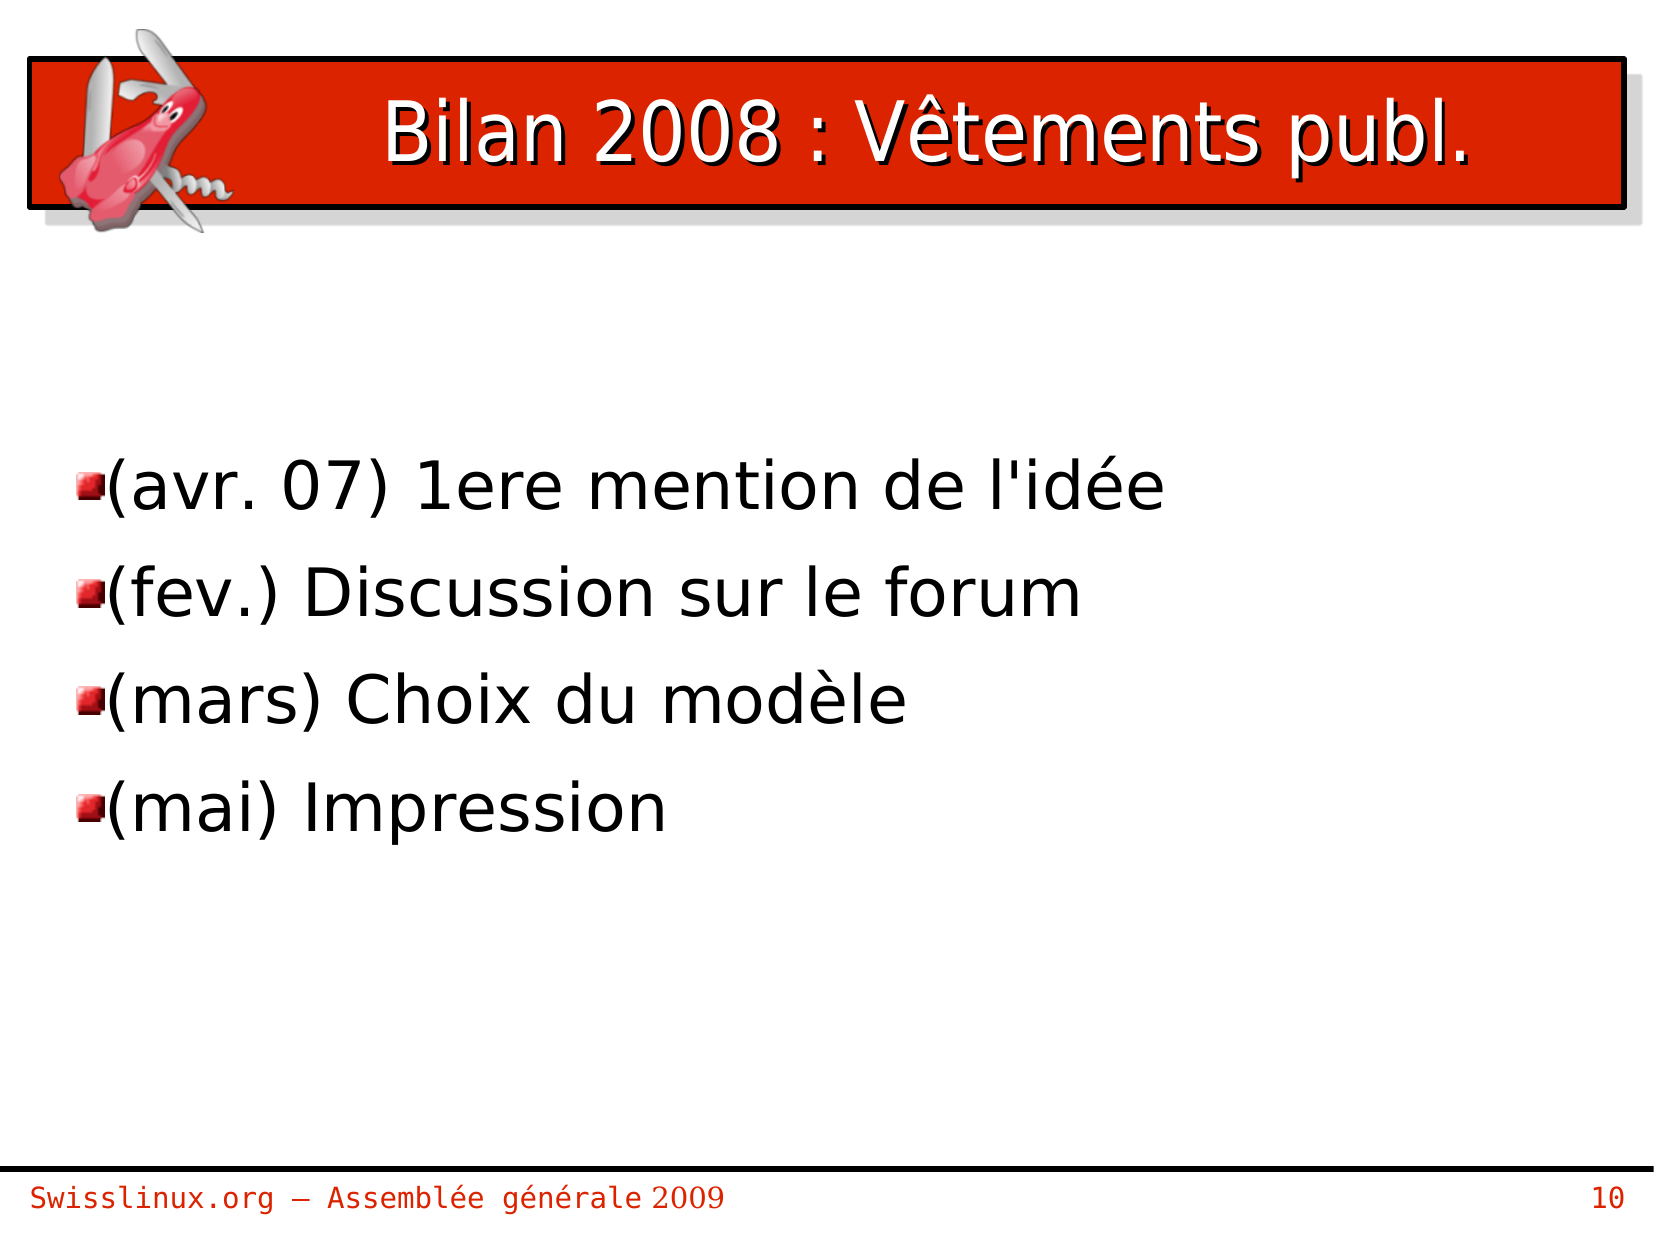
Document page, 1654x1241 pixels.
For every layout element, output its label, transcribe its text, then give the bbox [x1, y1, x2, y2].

title Bilan 2008 : Vêtements publ. [259, 84, 1595, 182]
list (avr. 07) 1ere mention de l'idée (fev.) Discussion sur le forum (mars) Choix du modèle (mai) Impression [76, 437, 1565, 857]
picture [59, 29, 234, 233]
